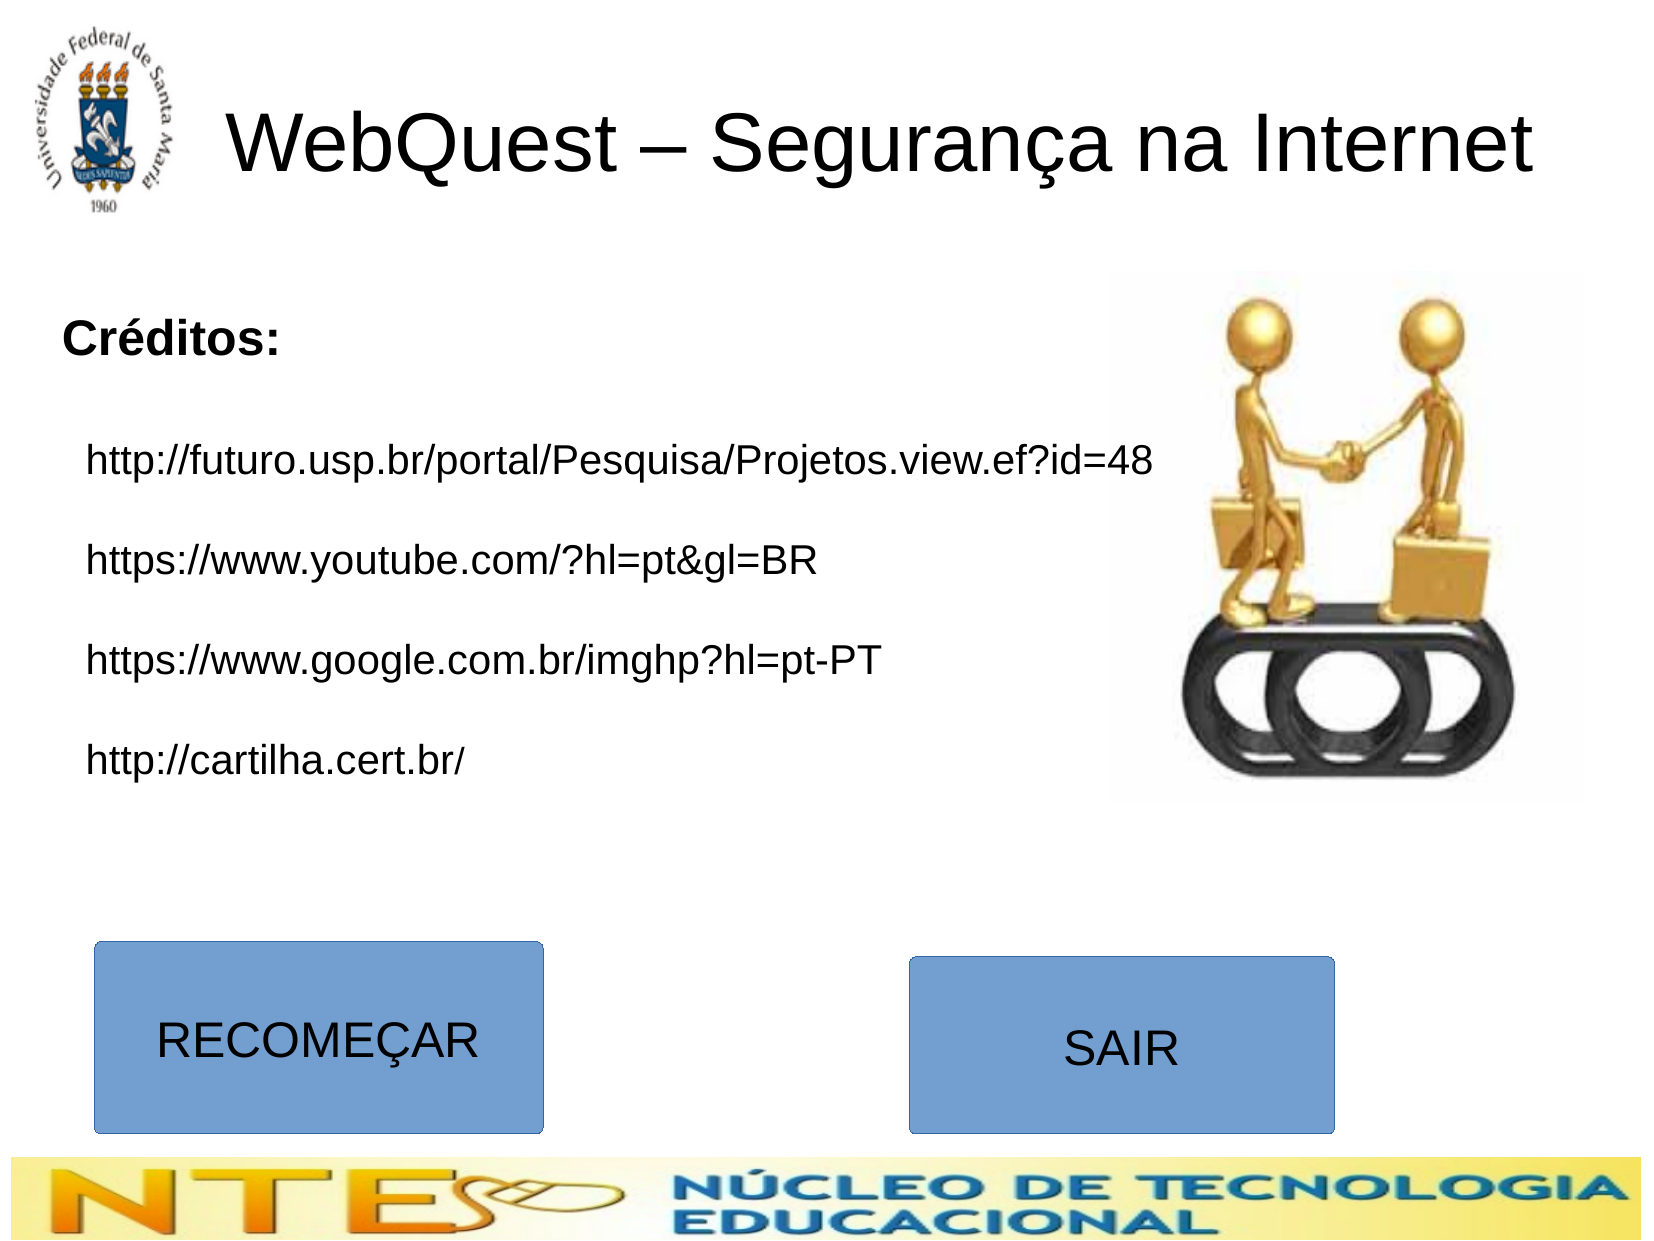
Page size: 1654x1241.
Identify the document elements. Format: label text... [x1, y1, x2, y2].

picture [1111, 451, 1121, 465]
text_box WebQuest – Segurança na Internet [189, 47, 1595, 229]
text_box RECOMEÇAR [94, 942, 544, 1134]
picture [11, 1157, 1641, 1240]
text_box Créditos: [47, 297, 402, 378]
picture [16, 15, 189, 229]
picture [1110, 271, 1583, 804]
text_box http://futuro.usp.br/portal/Pesquisa/Projetos.view.ef?id=48 https://www.youtube.com/?hl=pt&gl=BR https://www.google.com.br/imghp?hl=pt-PT http://cartilha.cert.br/ [70, 425, 1071, 942]
text_box SAIR [909, 956, 1335, 1134]
